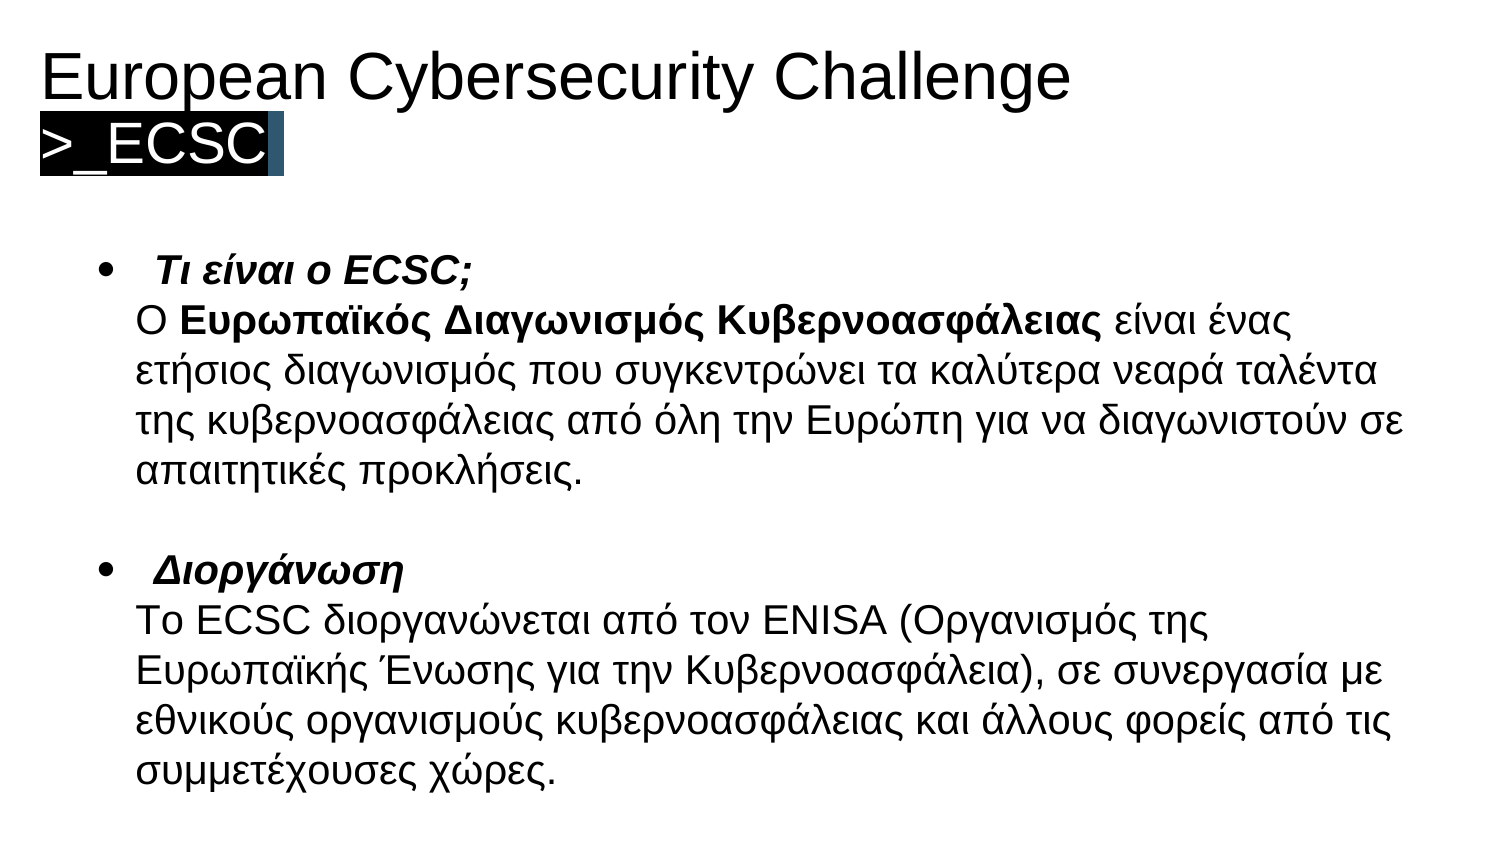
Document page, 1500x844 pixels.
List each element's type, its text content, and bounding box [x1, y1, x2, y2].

text_box European Cybersecurity Challenge >_ECSC [25, 23, 1465, 195]
text_box Τι είναι ο ECSC; Ο Ευρωπαϊκός Διαγωνισμός Κυβερνοασφάλειας είναι ένας ετήσιος διαγωνισμός που συγκεντρώνει τα καλύτερα νεαρά ταλέντα της κυβερνοασφάλειας από όλη την Ευρώπη για να διαγωνιστούν σε απαιτητικές προκλήσεις. Διοργάνωση Το ECSC διοργανώνεται από τον ENISA (Οργανισμός της Ευρωπαϊκής Ένωσης για την Κυβερνοασφάλεια), σε συνεργασία με εθνικούς οργανισμούς κυβερνοασφάλειας και άλλους φορείς από τις συμμετέχουσες χώρες. [45, 235, 1429, 771]
